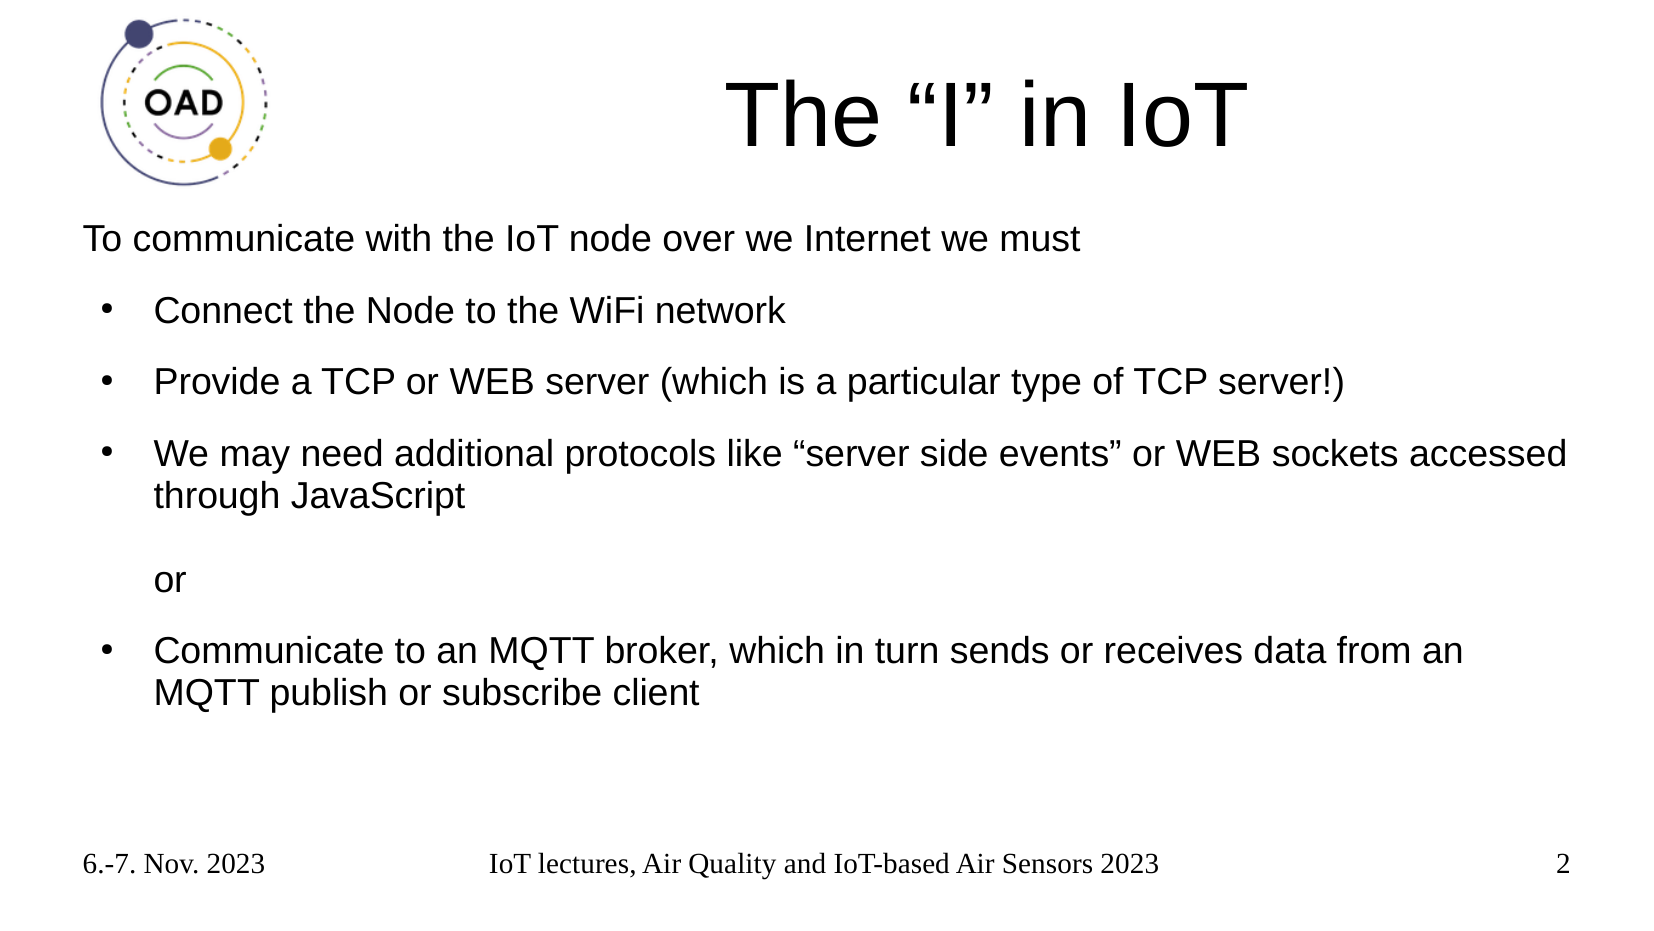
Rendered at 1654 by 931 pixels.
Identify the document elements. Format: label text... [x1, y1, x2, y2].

list To communicate with the IoT node over we Internet we must Connect the Node to the WiFi network Provide a TCP or WEB server (which is a particular type of TCP server!) We may need additional protocols like “server side events” or WEB sockets accessed through JavaScript or Communicate to an MQTT broker, which in turn sends or receives data from an MQTT publish or subscribe client [82, 217, 1571, 758]
picture [59, 4, 303, 207]
title The “I” in IoT [403, 37, 1571, 193]
